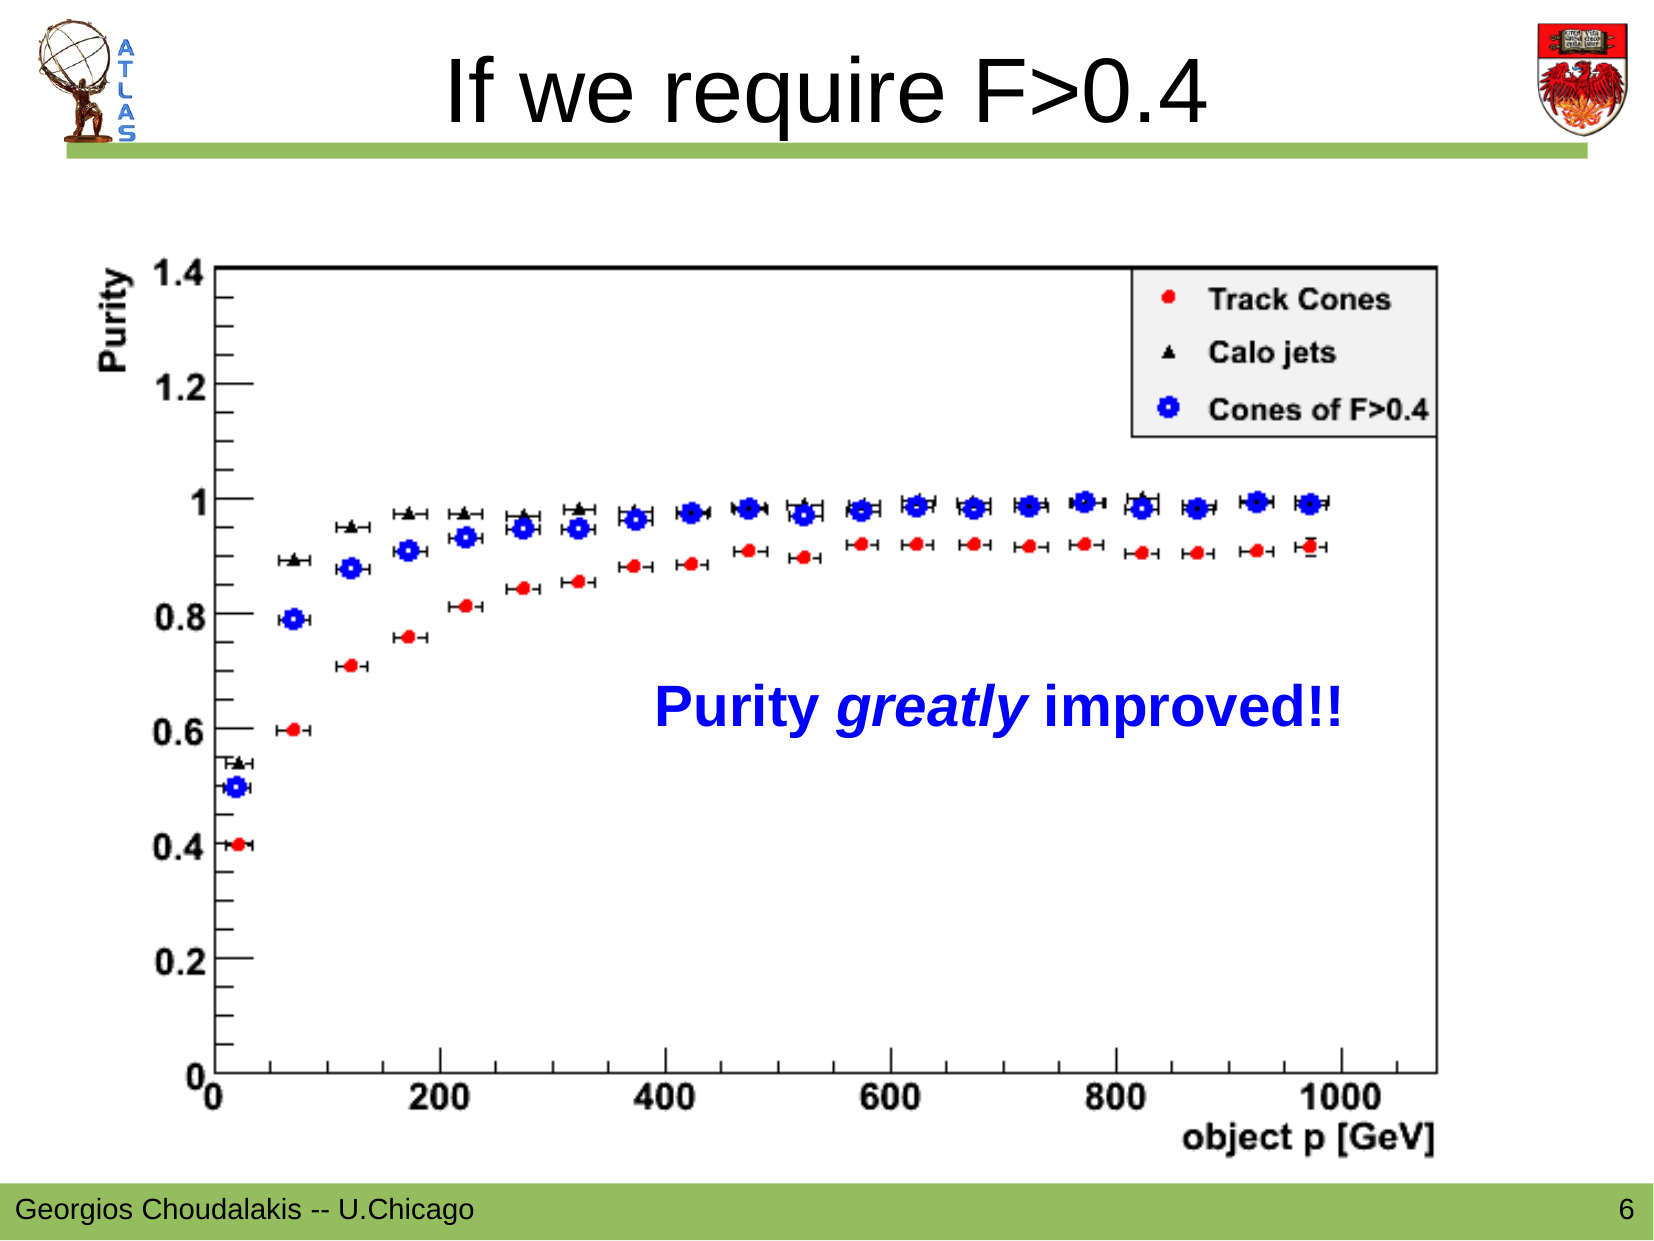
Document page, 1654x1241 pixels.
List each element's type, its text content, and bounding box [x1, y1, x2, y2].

picture [2, 8, 172, 155]
text_box Purity greatly improved!! [640, 666, 1392, 747]
title If we require F>0.4 [82, 26, 1571, 154]
picture [62, 191, 1591, 1172]
picture [1537, 23, 1629, 137]
